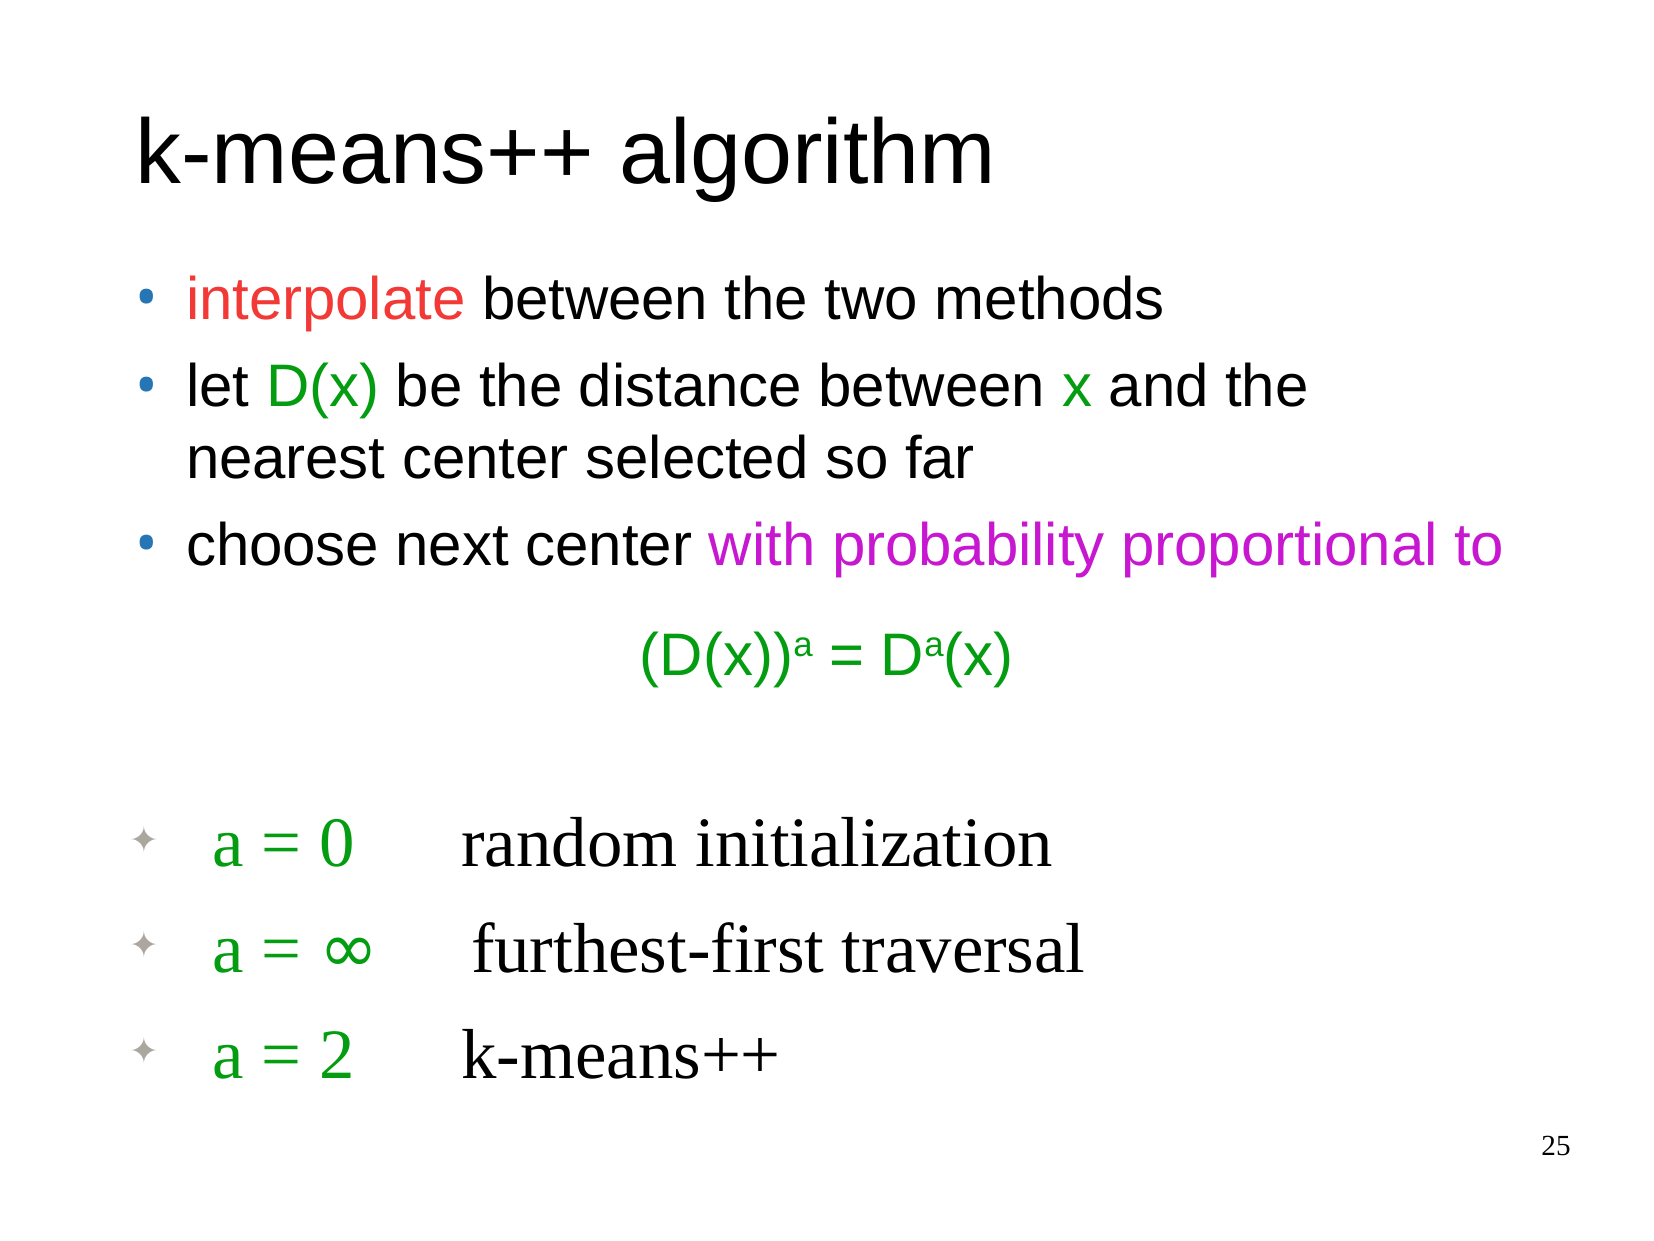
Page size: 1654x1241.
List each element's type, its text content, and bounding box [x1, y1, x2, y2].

title k-means++ algorithm [129, 85, 1525, 253]
text_box a = 0 random initialization a = ∞ furthest-first traversal a = 2 k-means++ [129, 796, 1525, 1071]
list interpolate between the two methods let D(x) be the distance between x and the nearest center selected so far choose next center with probability proportional to (D(x))a = Da(x) [129, 253, 1525, 753]
